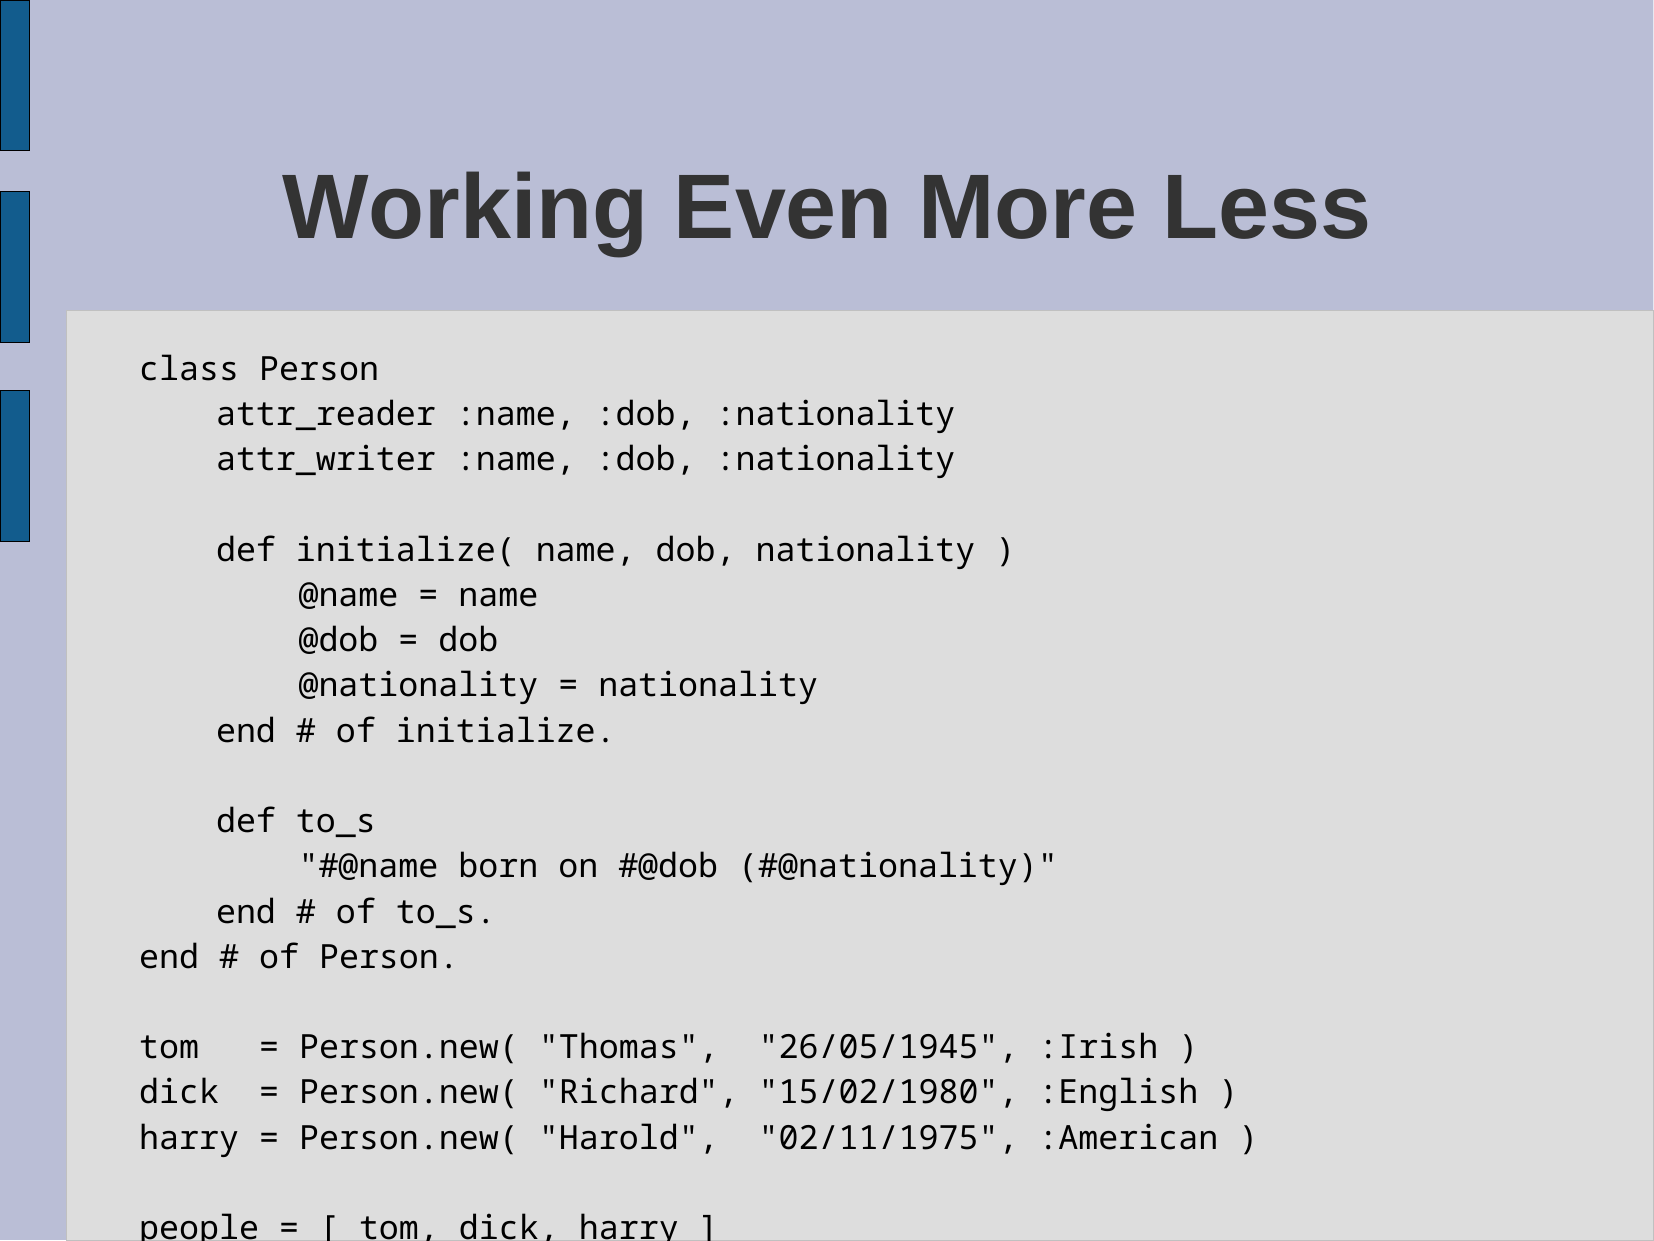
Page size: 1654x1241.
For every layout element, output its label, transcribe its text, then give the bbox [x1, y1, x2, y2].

list class Person attr_reader :name, :dob, :nationality attr_writer :name, :dob, :nationality def initialize( name, dob, nationality ) @name = name @dob = dob @nationality = nationality end # of initialize. def to_s "#@name born on #@dob (#@nationality)" end # of to_s. end # of Person. tom = Person.new( "Thomas", "26/05/1945", :Irish ) dick = Person.new( "Richard", "15/02/1980", :English ) harry = Person.new( "Harold", "02/11/1975", :American ) people = [ tom, dick, harry ] people.each { |person| puts person.to_s } [121, 344, 1534, 1198]
title Working Even More Less [121, 102, 1534, 311]
